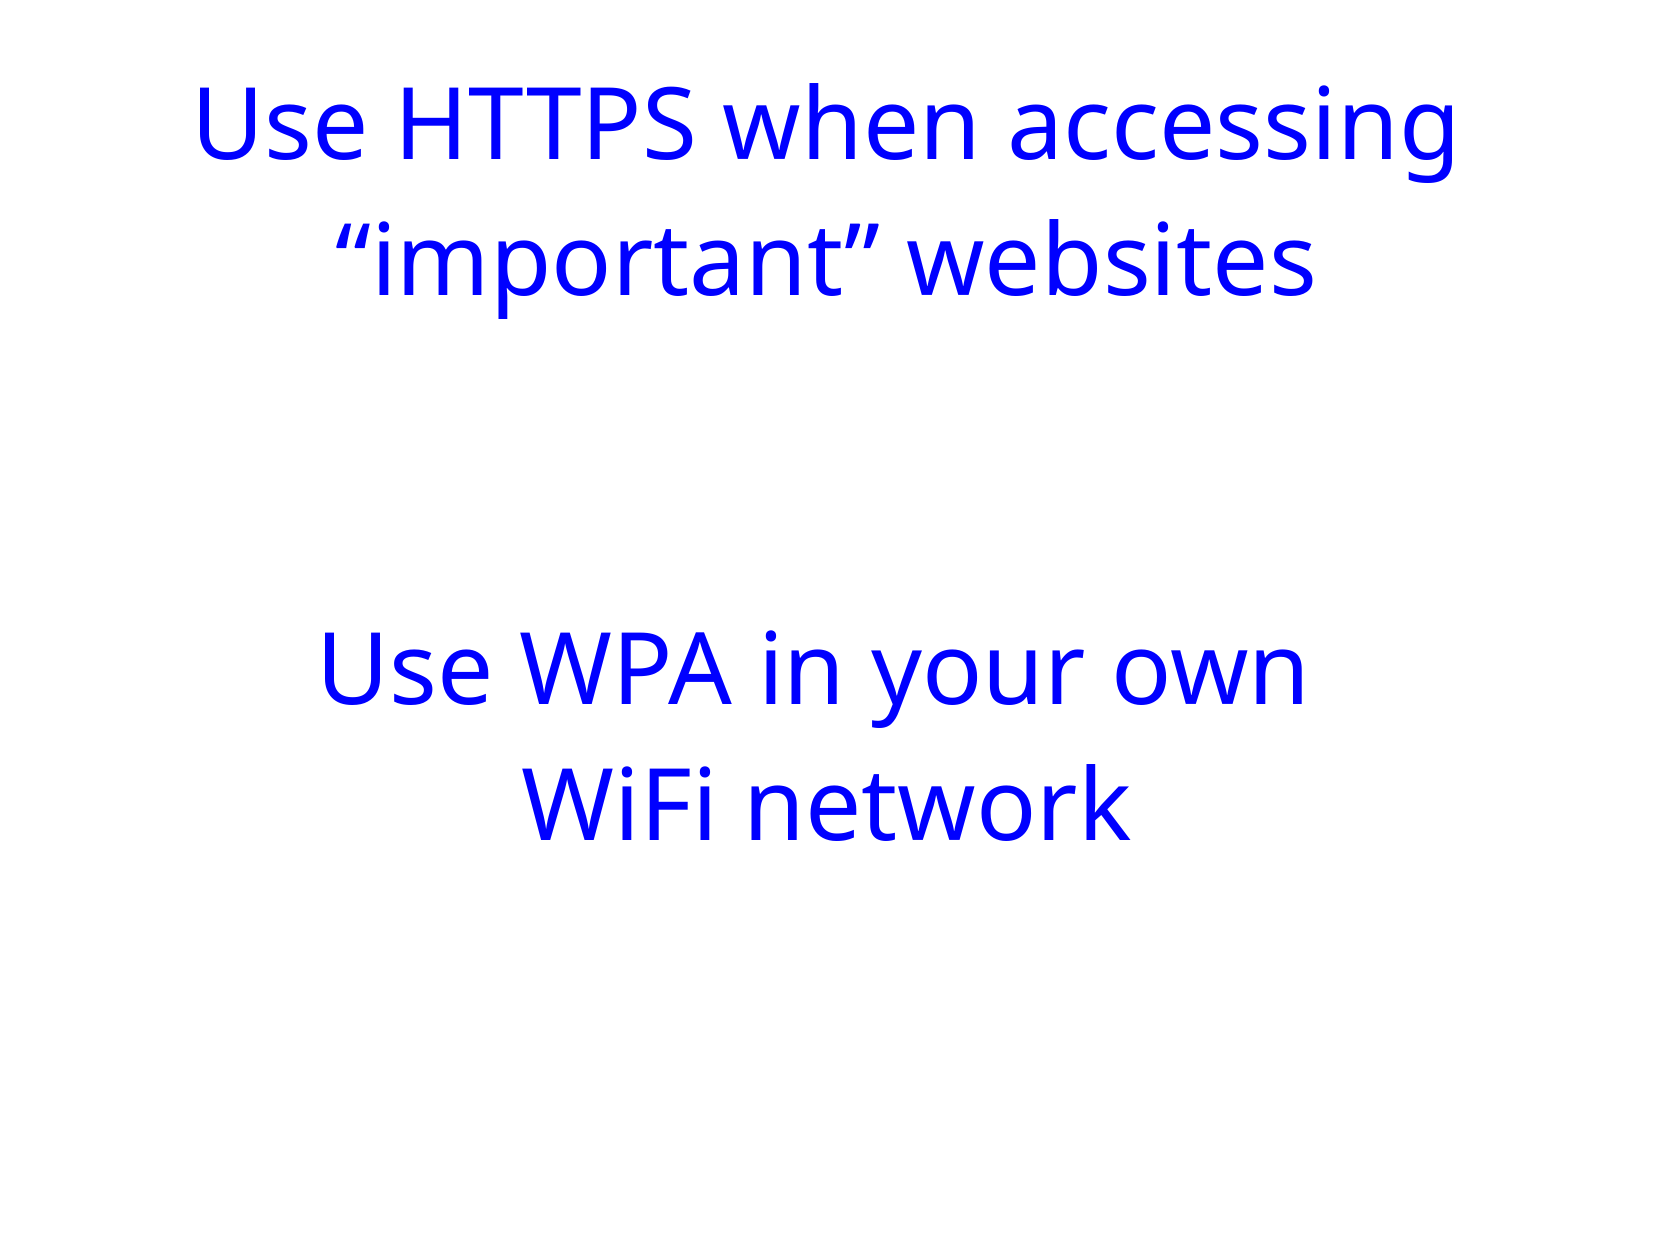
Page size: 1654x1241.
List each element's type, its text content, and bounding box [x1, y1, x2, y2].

subtitle Use HTTPS when accessing “important” websites Use WPA in your own WiFi network [82, 6, 1571, 1053]
